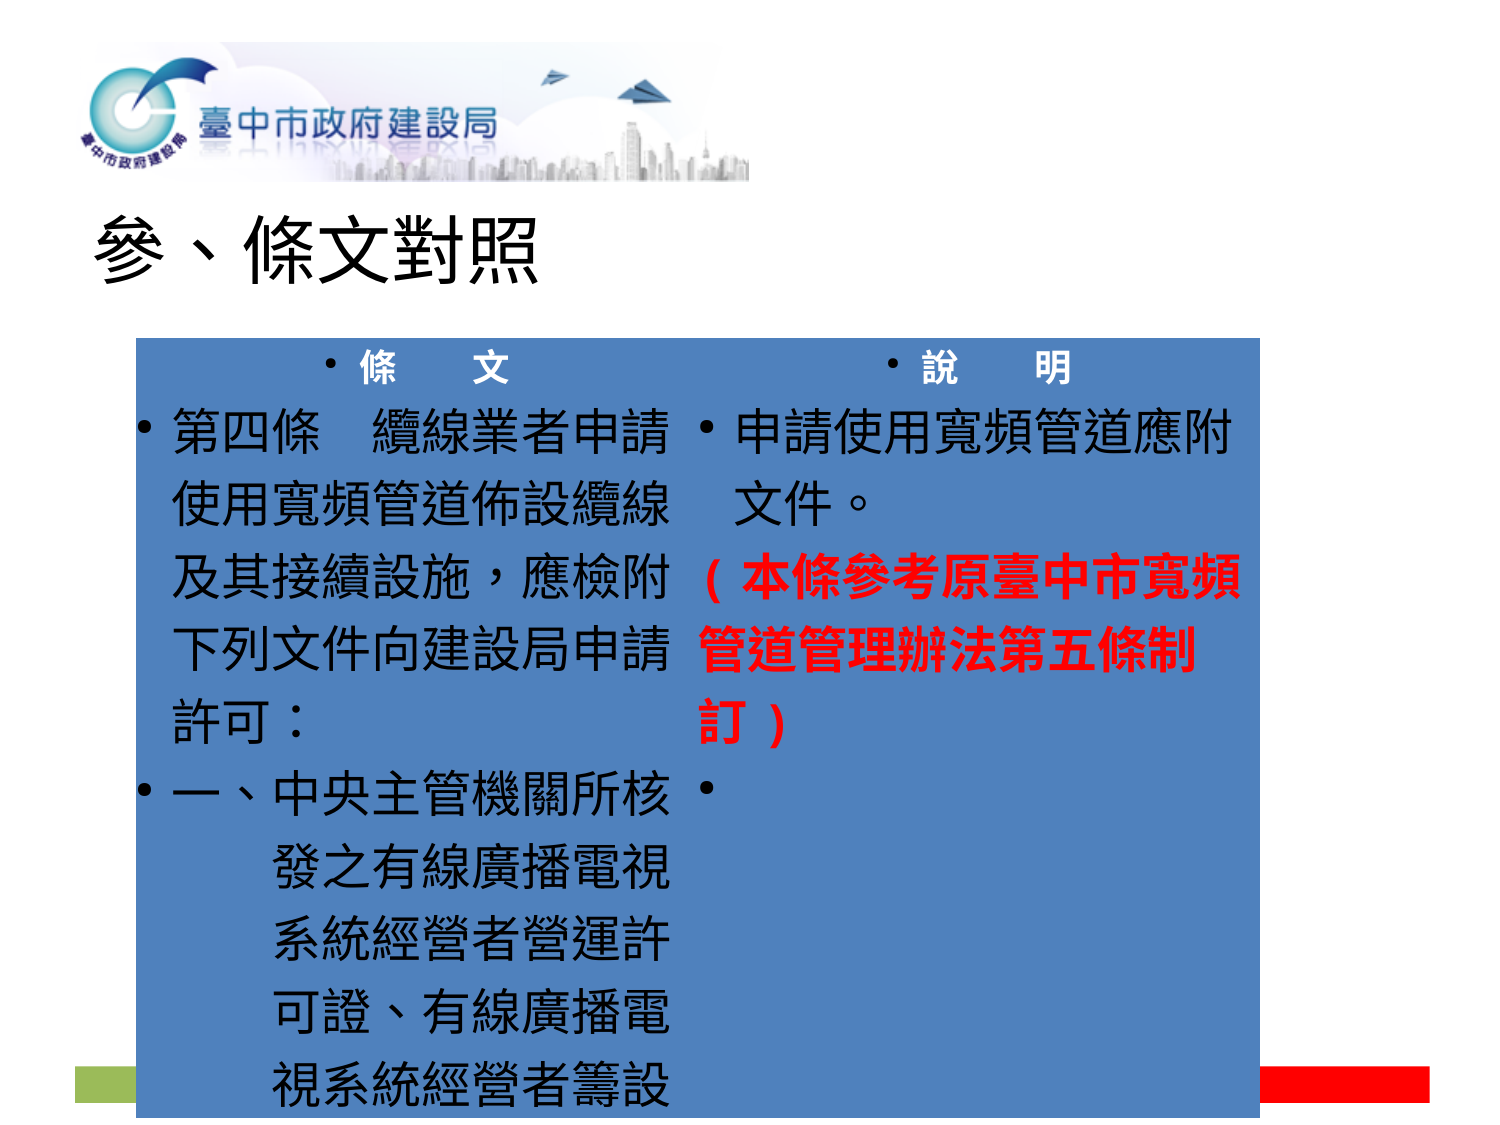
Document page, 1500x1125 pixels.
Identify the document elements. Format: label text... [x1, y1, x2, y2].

table_cell 申請使用寬頻管道應附文件。 (本條參考原臺中市寬頻管道管理辦法第五條制訂) [698, 392, 1260, 1118]
table_cell 第四條 纜線業者申請使用寬頻管道佈設纜線及其接續設施，應檢附下列文件向建設局申請許可： 一、中央主管機關所核 發之有線廣播電視 系統經營者營運許 可證、有線廣播電 視系統經營者籌設 [136, 392, 698, 1118]
table_header 說 明 [698, 338, 1260, 392]
text_box [1260, 1053, 1489, 1114]
text_box 參、條文對照 [76, 196, 1427, 303]
table_header 條 文 [136, 338, 698, 392]
